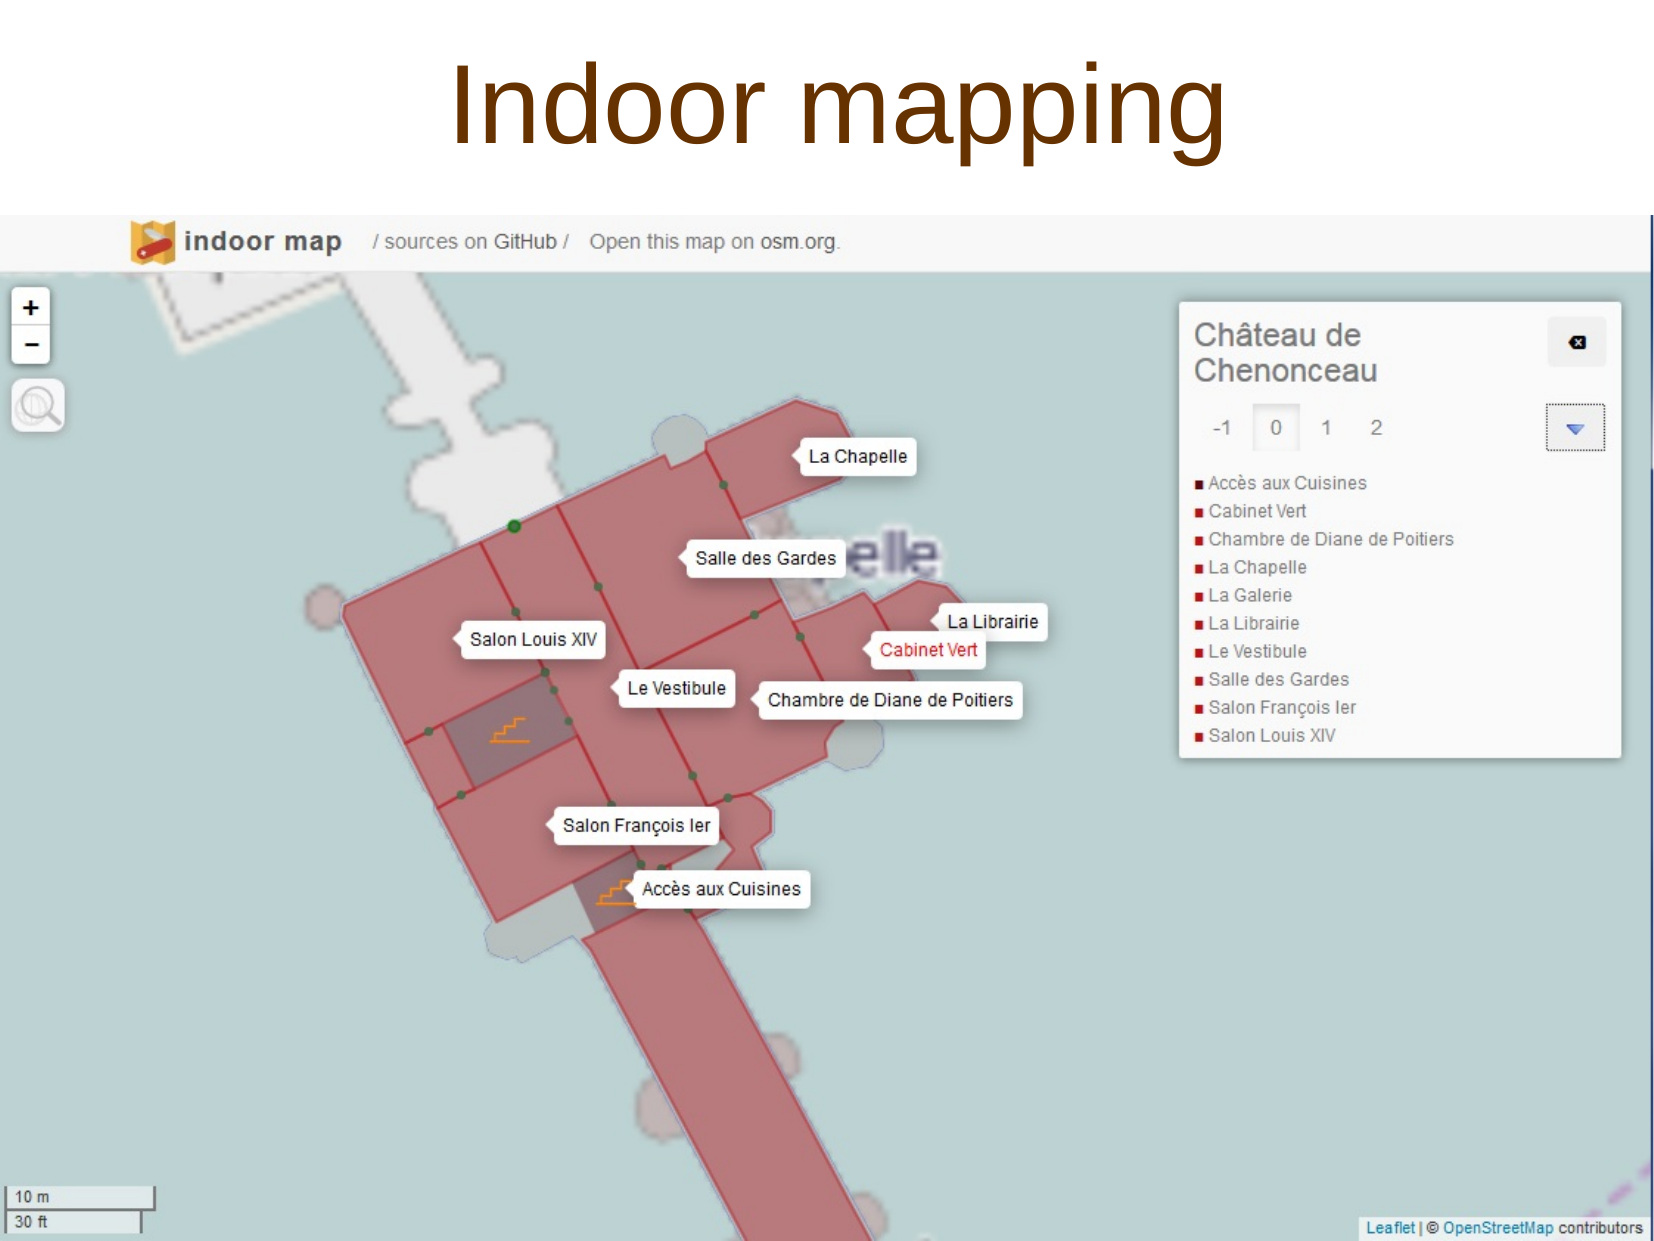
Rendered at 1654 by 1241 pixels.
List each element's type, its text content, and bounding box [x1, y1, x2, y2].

title Indoor mapping [94, 37, 1583, 172]
picture [0, 215, 1654, 1241]
